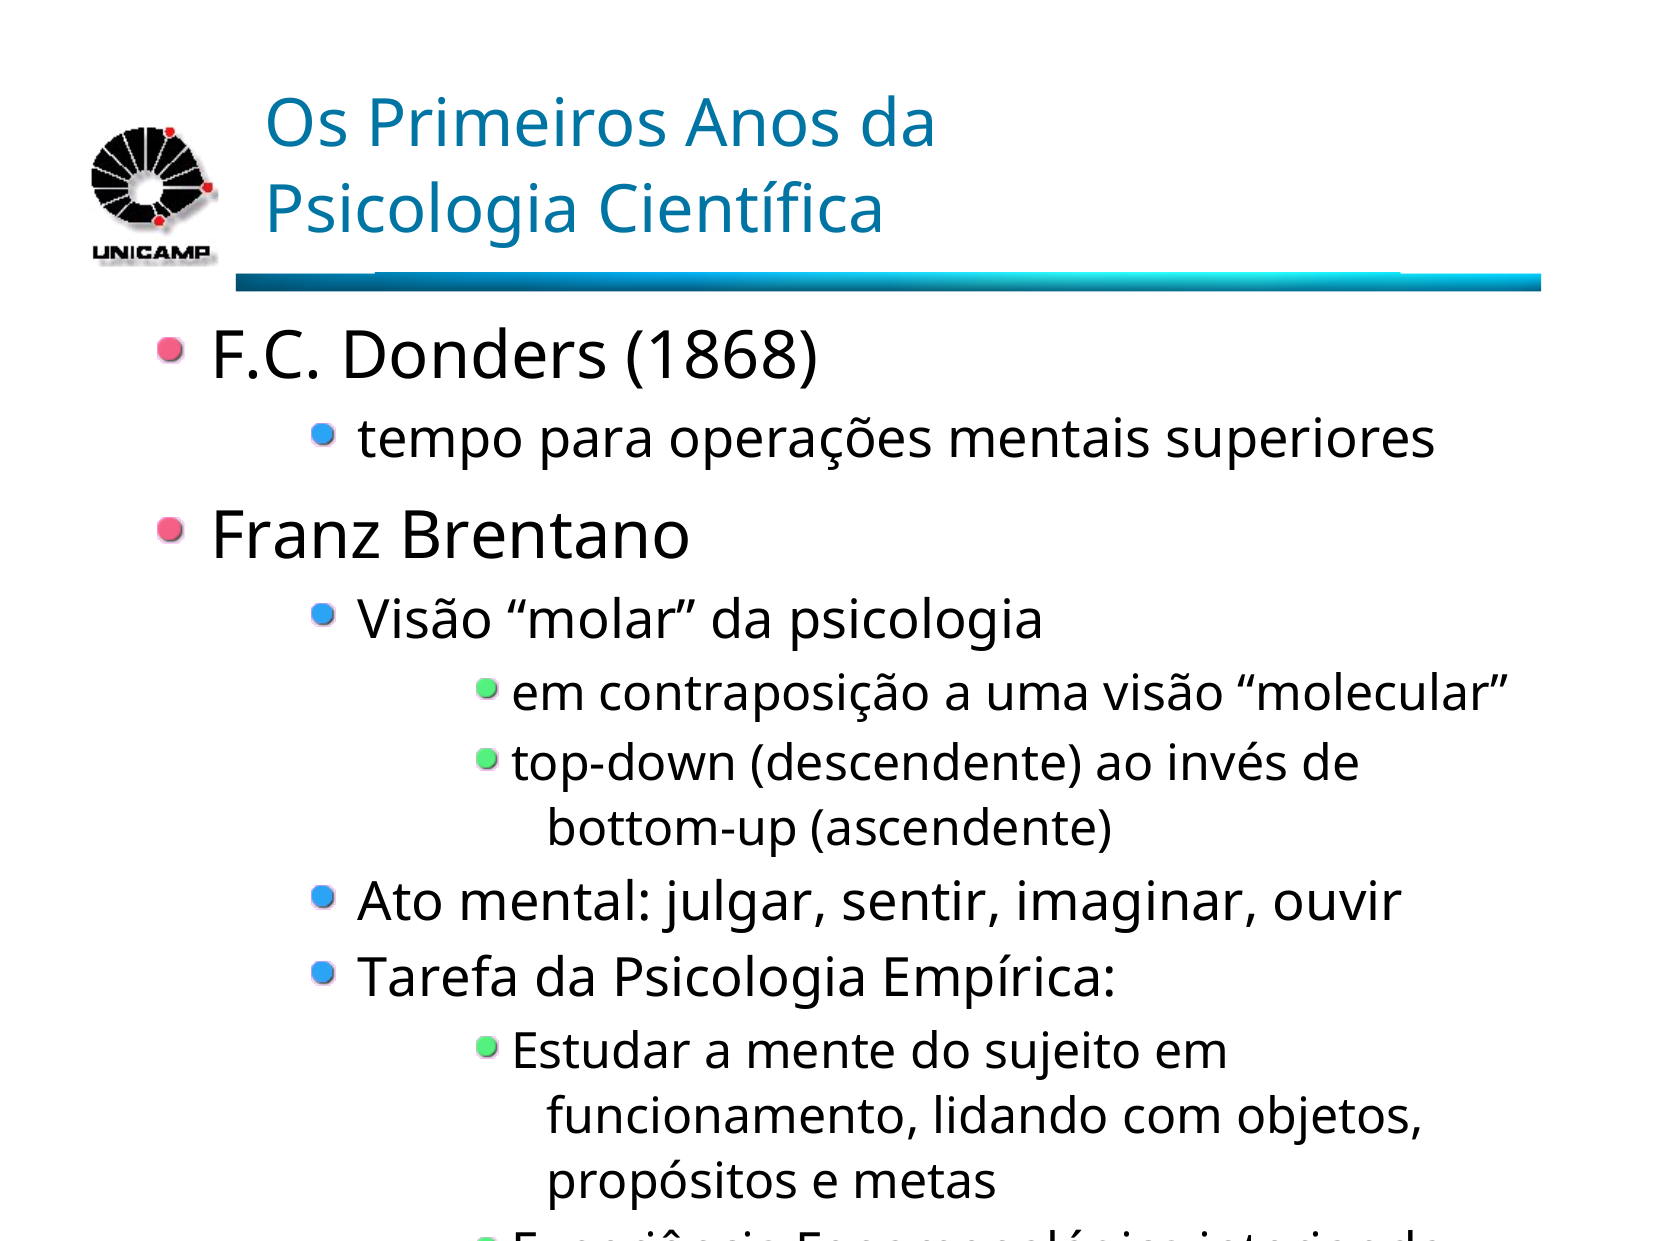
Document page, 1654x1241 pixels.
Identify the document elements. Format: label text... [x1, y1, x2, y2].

picture [475, 1236, 500, 1241]
title Os Primeiros Anos da Psicologia Científica [264, 42, 1534, 250]
picture [125, 272, 1654, 295]
list F.C. Donders (1868) tempo para operações mentais superiores Franz Brentano Visão “molar” da psicologia em contraposição a uma visão “molecular” top-down (descendente) ao invés de bottom-up (ascendente) Ato mental: julgar, sentir, imaginar, ouvir Tarefa da Psicologia Empírica: Estudar a mente do sujeito em funcionamento, lidando com objetos, propósitos e metas Experiência Fenomenológica interior do indivíduo [121, 309, 1534, 1182]
